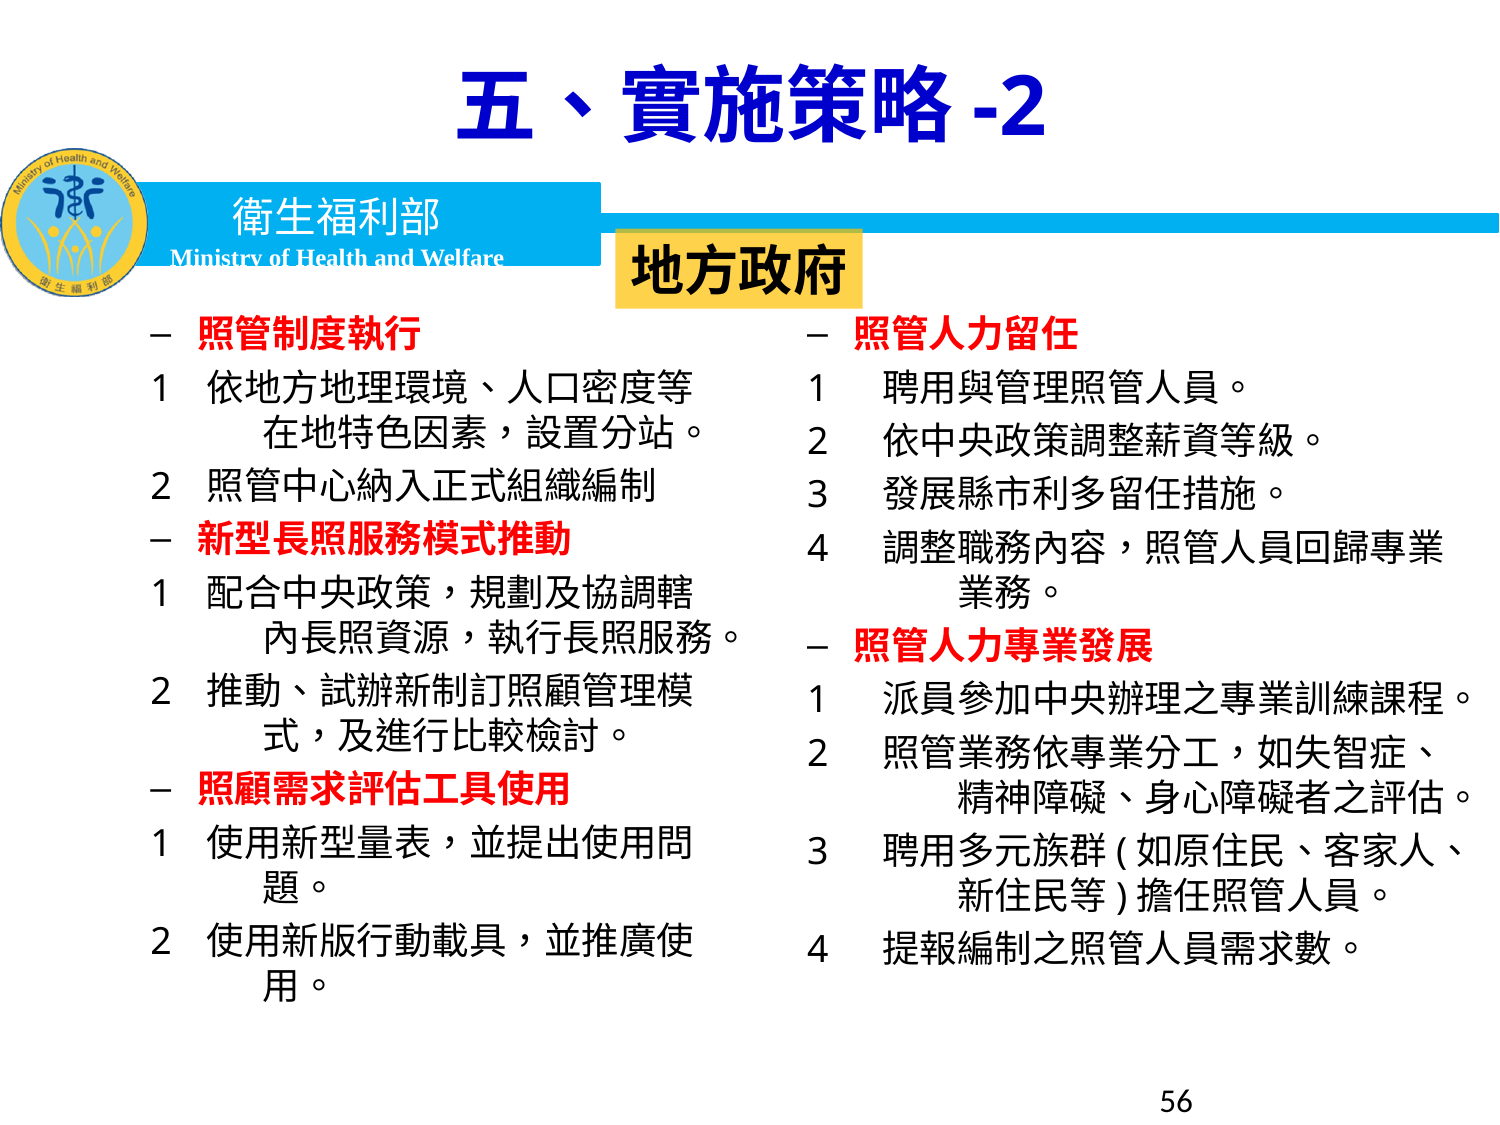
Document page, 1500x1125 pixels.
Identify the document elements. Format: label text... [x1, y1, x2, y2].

text_box 照管制度執行 依地方地理環境、人口密度等在地特色因素，設置分站。 照管中心納入正式組織編制 新型長照服務模式推動 配合中央政策，規劃及協調轄內長照資源，執行長照服務。 推動、試辦新制訂照顧管理模式，及進行比較檢討。 照顧需求評估工具使用 使用新型量表，並提出使用問題。 使用新版行動載具，並推廣使用。 [53, 302, 740, 1125]
text_box 五、實施策略-2 [0, 8, 1500, 197]
text_box 56 [1144, 1069, 1495, 1125]
text_box 地方政府 [615, 229, 863, 309]
text_box 照管人力留任 聘用與管理照管人員。 依中央政策調整薪資等級。 發展縣市利多留任措施。 調整職務內容，照管人員回歸專業業務。 照管人力專業發展 派員參加中央辦理之專業訓練課程。 照管業務依專業分工，如失智症、精神障礙、身心障礙者之評估。 聘用多元族群(如原住民、客家人、新住民等)擔任照管人員。 提報編制之照管人員需求數。 [740, 302, 1476, 1125]
